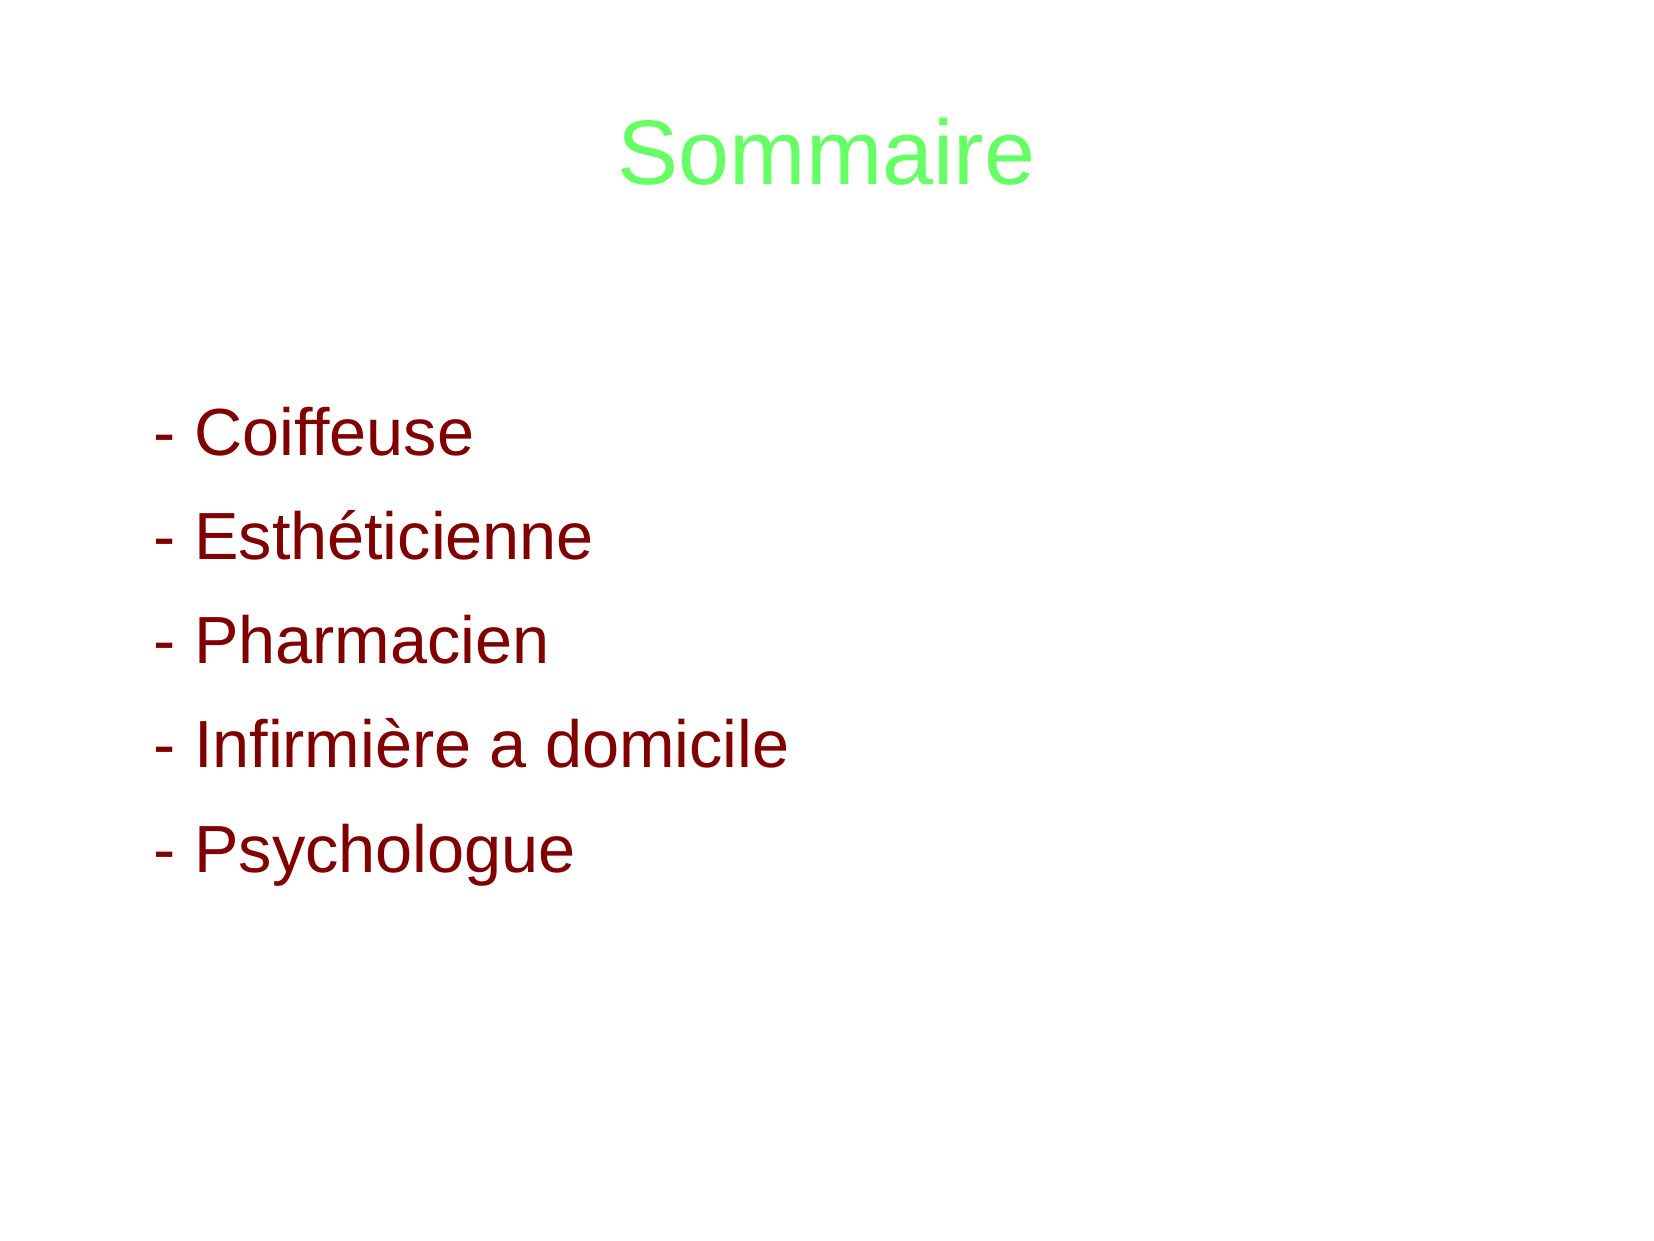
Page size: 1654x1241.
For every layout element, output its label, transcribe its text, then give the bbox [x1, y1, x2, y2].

title Sommaire [82, 49, 1571, 257]
list - Coiffeuse - Esthéticienne - Pharmacien - Infirmière a domicile - Psychologue [82, 290, 1571, 1010]
